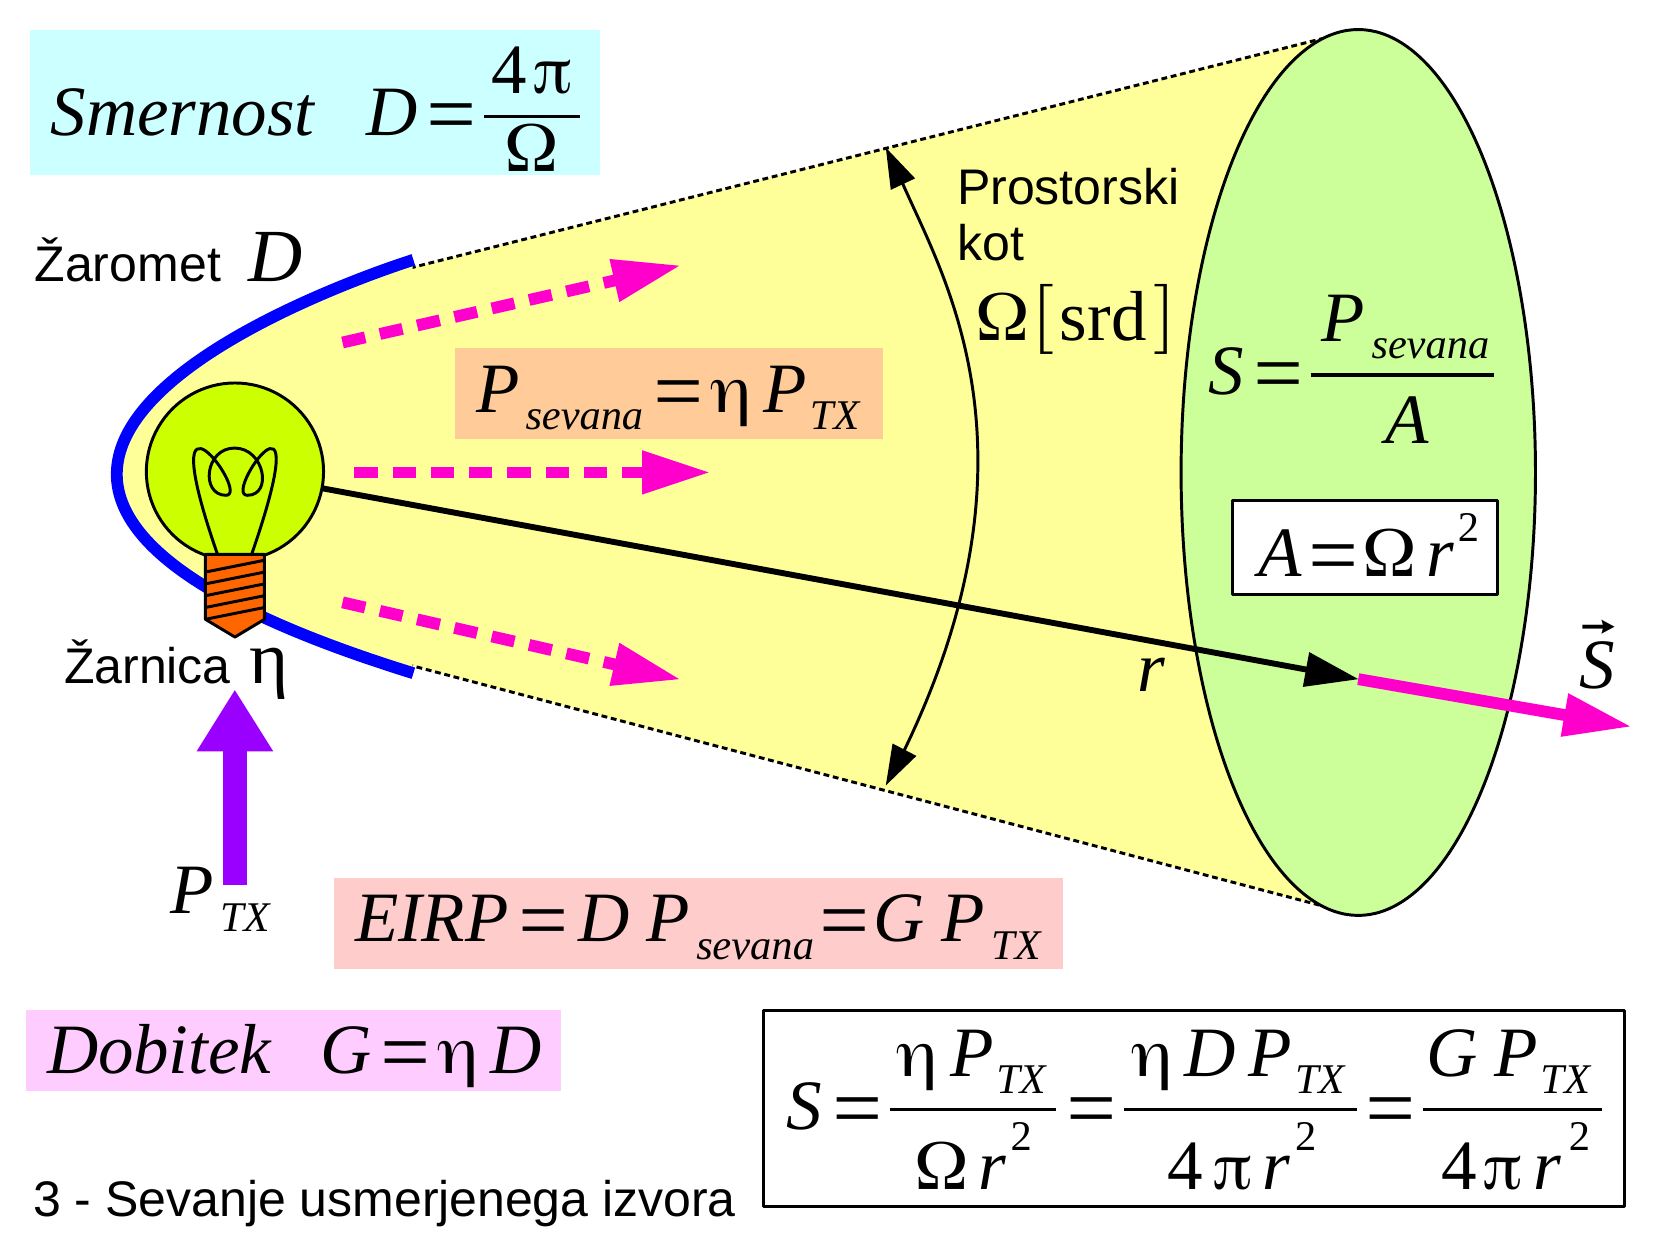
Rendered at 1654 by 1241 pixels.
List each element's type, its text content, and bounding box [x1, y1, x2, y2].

chart [957, 276, 1516, 460]
text_box Žaromet D [34, 215, 304, 299]
chart [1119, 627, 1188, 709]
text_box Prostorski kot [957, 159, 1180, 272]
chart [454, 348, 884, 440]
chart [1234, 502, 1497, 593]
chart [149, 849, 293, 941]
text_box [887, 29, 1536, 699]
chart [1557, 617, 1637, 708]
chart [25, 1009, 562, 1091]
text_box [123, 148, 1508, 916]
text_box Žarnica η [64, 616, 289, 700]
chart [333, 877, 1063, 969]
chart [765, 1012, 1623, 1205]
chart [29, 29, 600, 175]
text_box 3 - Sevanje usmerjenega izvora [33, 1171, 792, 1229]
